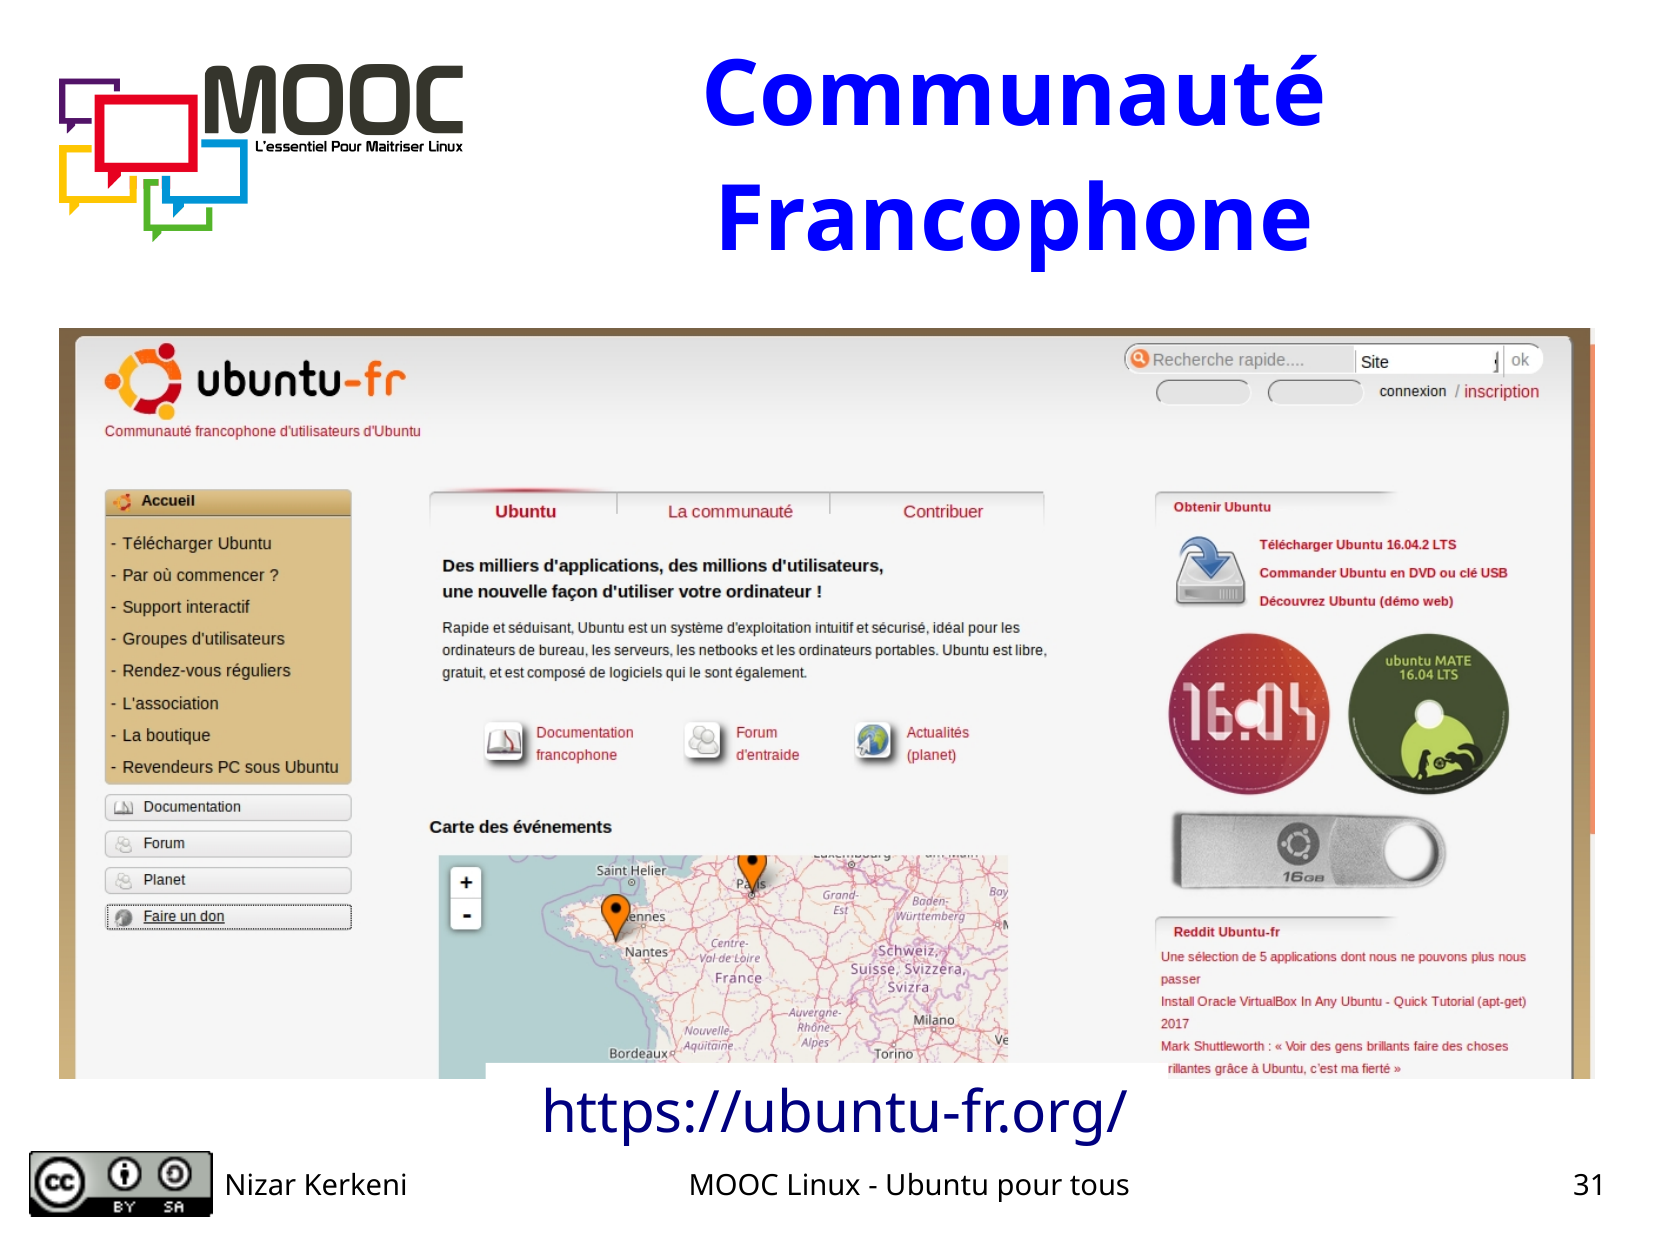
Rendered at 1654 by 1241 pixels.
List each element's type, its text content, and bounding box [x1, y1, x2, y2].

picture [29, 1151, 213, 1217]
picture [59, 290, 1595, 1117]
picture [59, 64, 460, 242]
text_box https://ubuntu-fr.org/ [485, 1062, 1168, 1144]
title Communauté Francophone [460, 49, 1568, 257]
